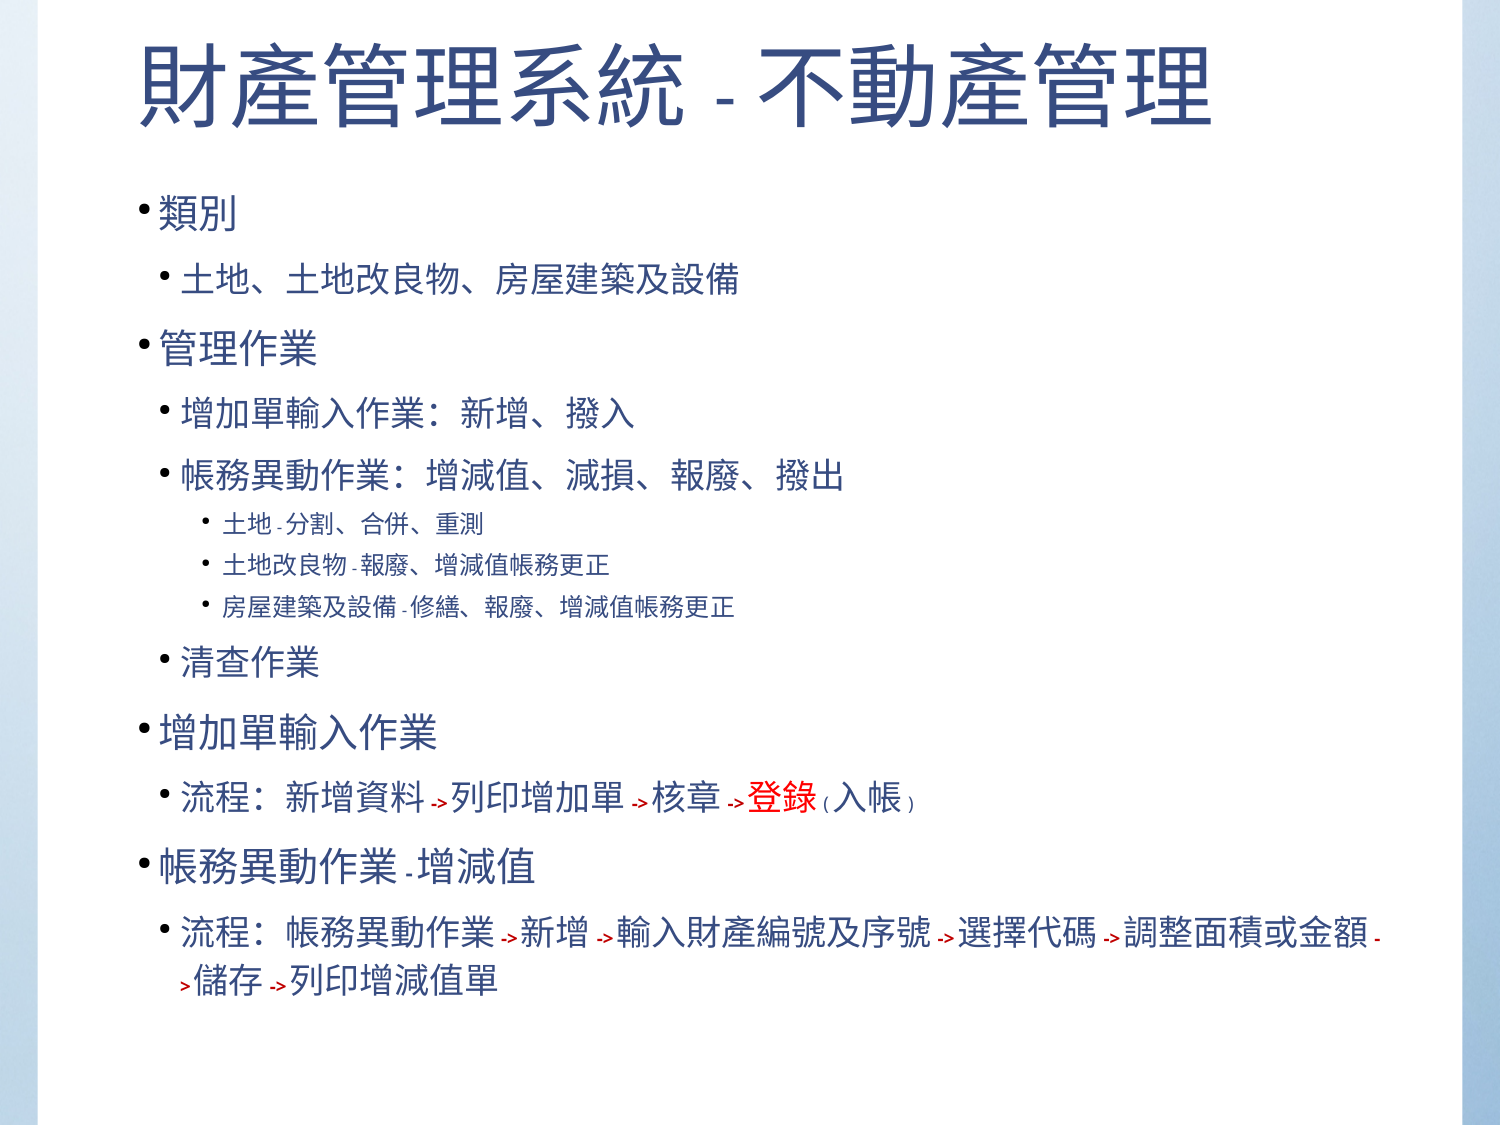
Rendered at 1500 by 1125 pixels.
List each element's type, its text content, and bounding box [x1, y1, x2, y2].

title 財產管理系統-不動產管理 [137, 12, 1388, 161]
picture [0, 0, 1500, 1125]
list 類別 土地、土地改良物、房屋建築及設備 管理作業 增加單輸入作業：新增、撥入 帳務異動作業：增減值、減損、報廢、撥出 土地-分割、合併、重測 土地改良物-報廢、增減值帳務更正 房屋建築及設備-修繕、報廢、增減值帳務更正 清查作業 增加單輸入作業 流程：新增資料->列印增加單->核章->登錄(入帳) 帳務異動作業-增減值 流程：帳務異動作業->新增->輸入財產編號及序號->選擇代碼->調整面積或金額->儲存->列印增減值單 [137, 184, 1388, 1013]
